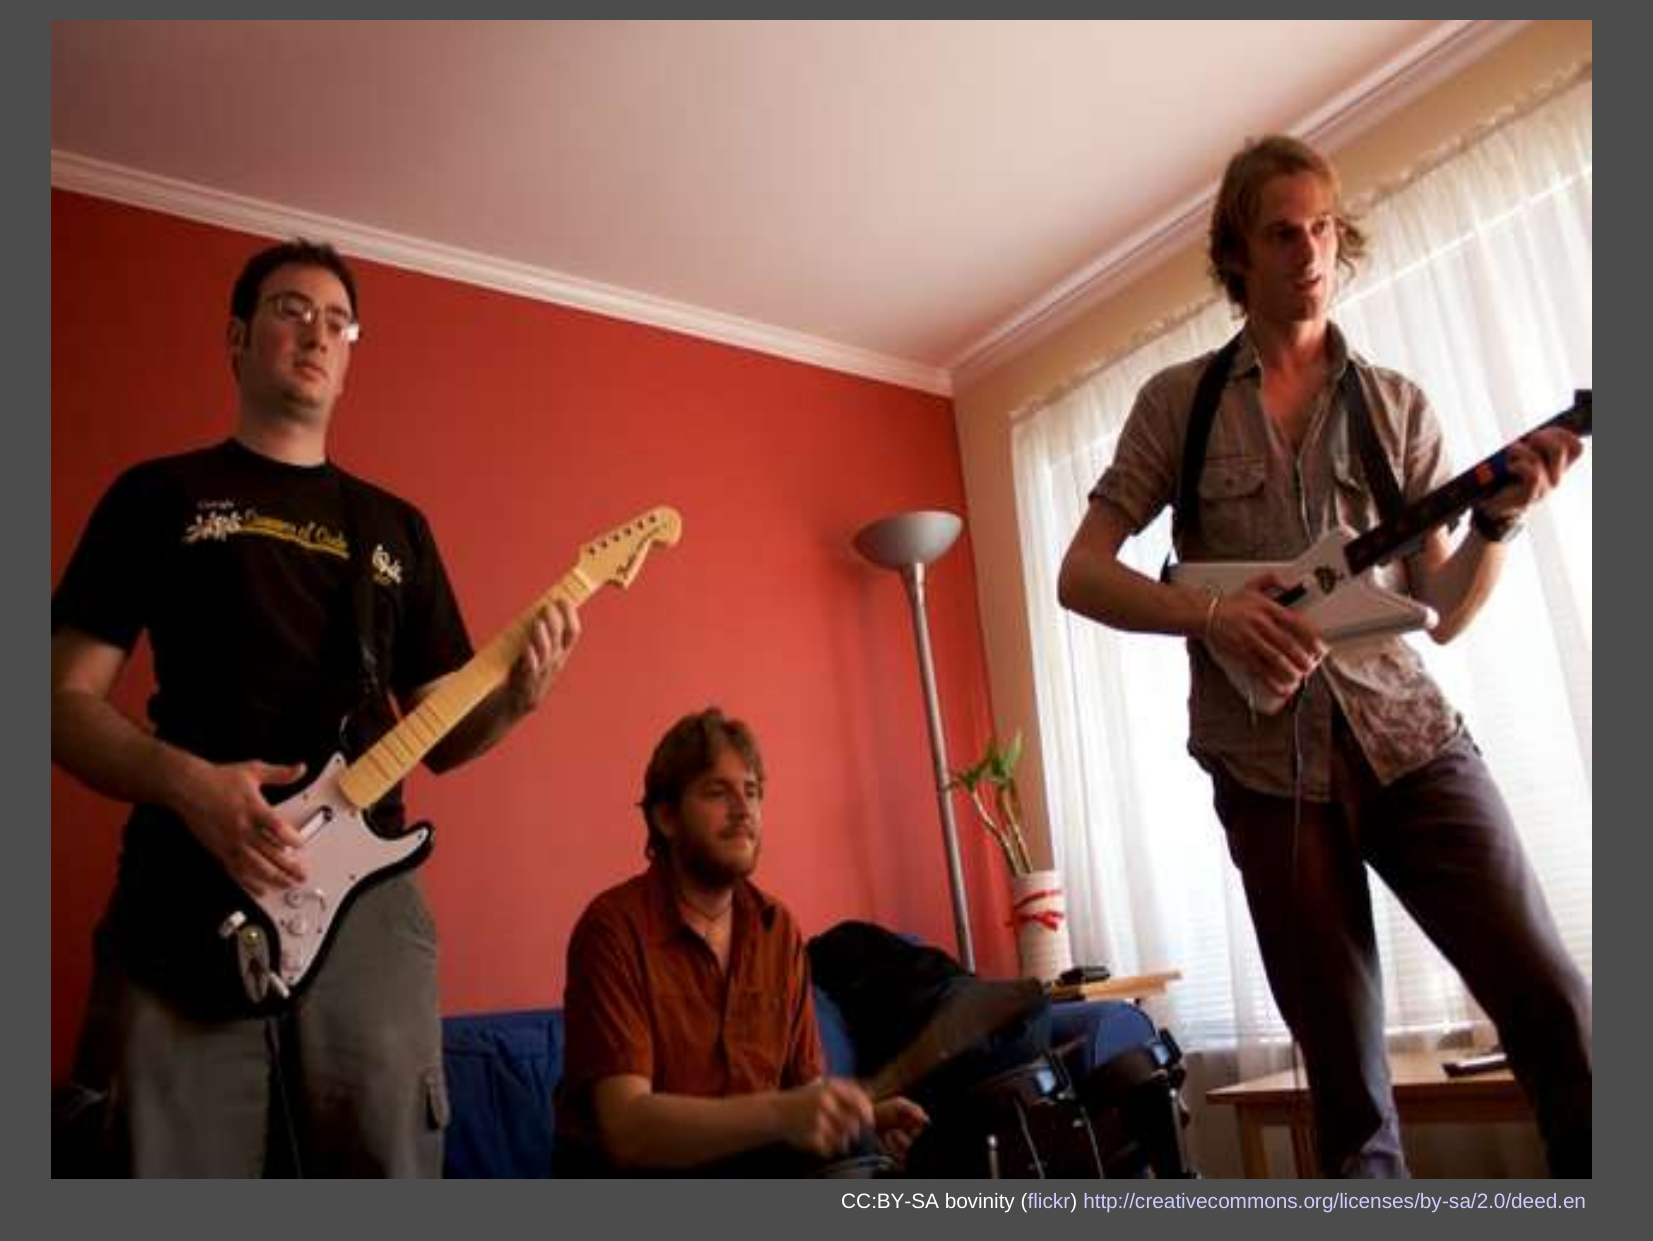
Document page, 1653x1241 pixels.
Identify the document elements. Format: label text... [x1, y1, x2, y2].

picture [51, 20, 1592, 1179]
text_box CC:BY-SA bovinity (flickr) http://creativecommons.org/licenses/by-sa/2.0/deed.en [826, 1179, 1653, 1221]
